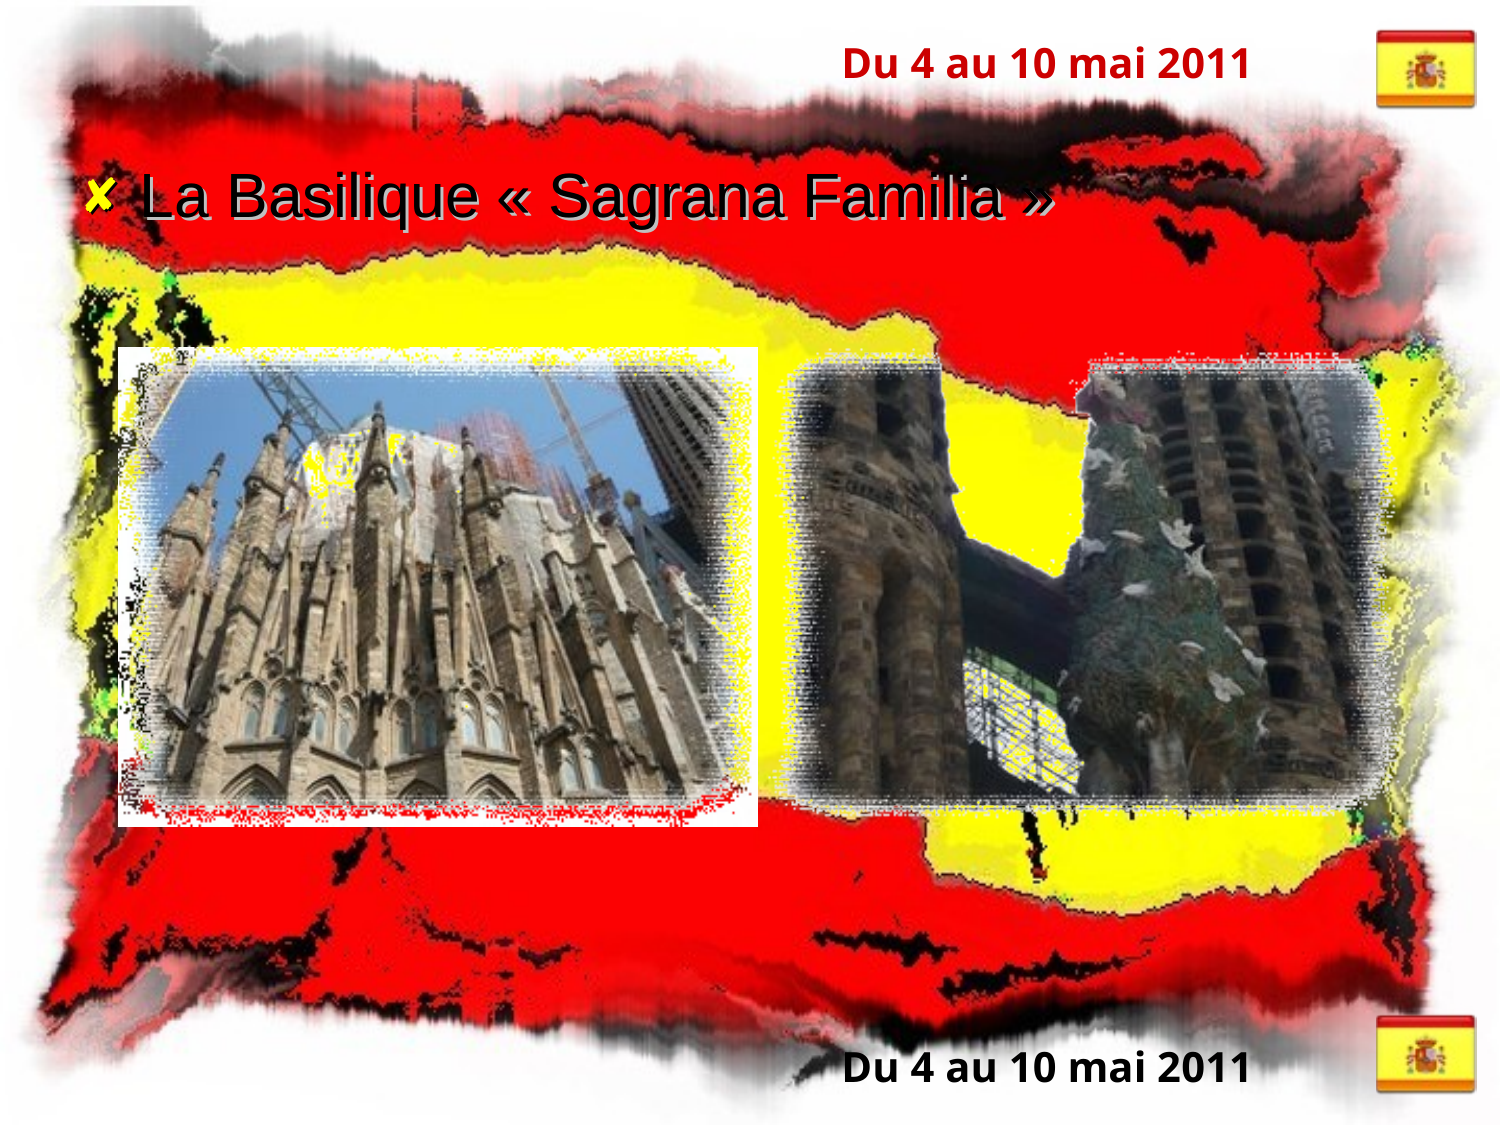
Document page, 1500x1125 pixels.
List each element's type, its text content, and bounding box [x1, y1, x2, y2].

text_box  La Basilique « Sagrana Familia » [64, 147, 1500, 239]
picture [0, 0, 1500, 1125]
